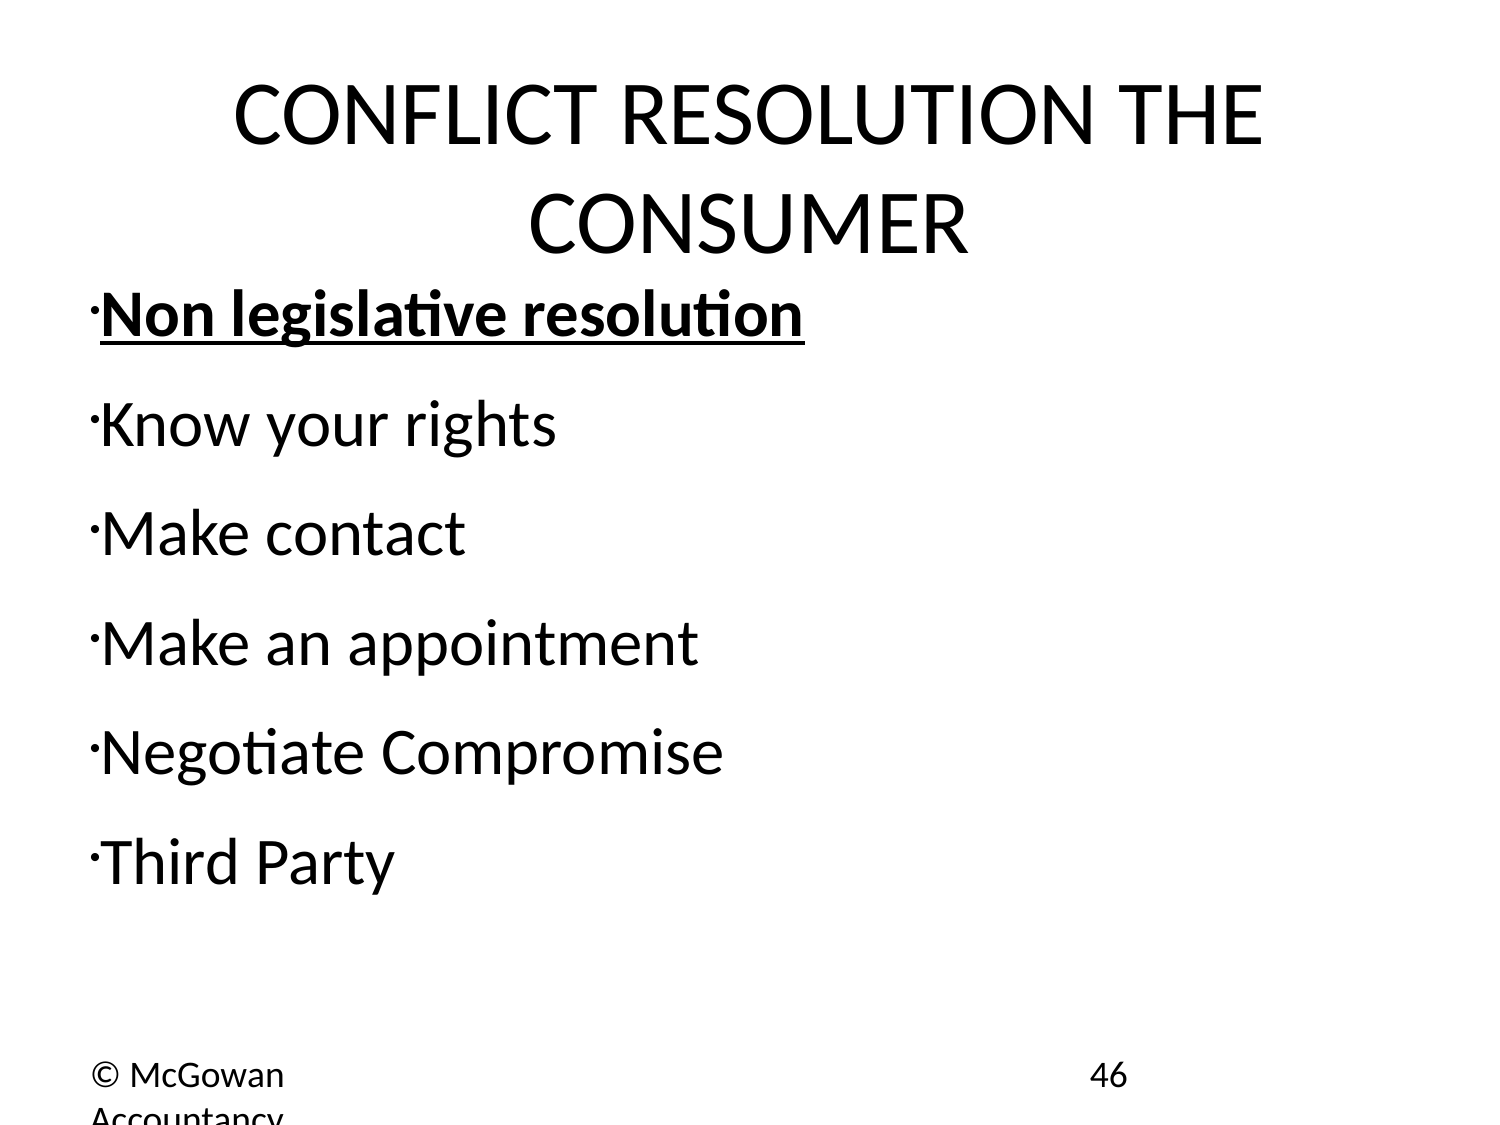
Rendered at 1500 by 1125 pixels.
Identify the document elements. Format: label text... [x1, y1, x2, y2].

text_box [1074, 1042, 1425, 1103]
text_box © McGowan Accountancy Services [75, 1042, 425, 1103]
title CONFLICT RESOLUTION THE CONSUMER [75, 45, 1425, 233]
list Non legislative resolution Know your rights Make contact Make an appointment Negotiate Compromise Third Party [75, 262, 1425, 1005]
